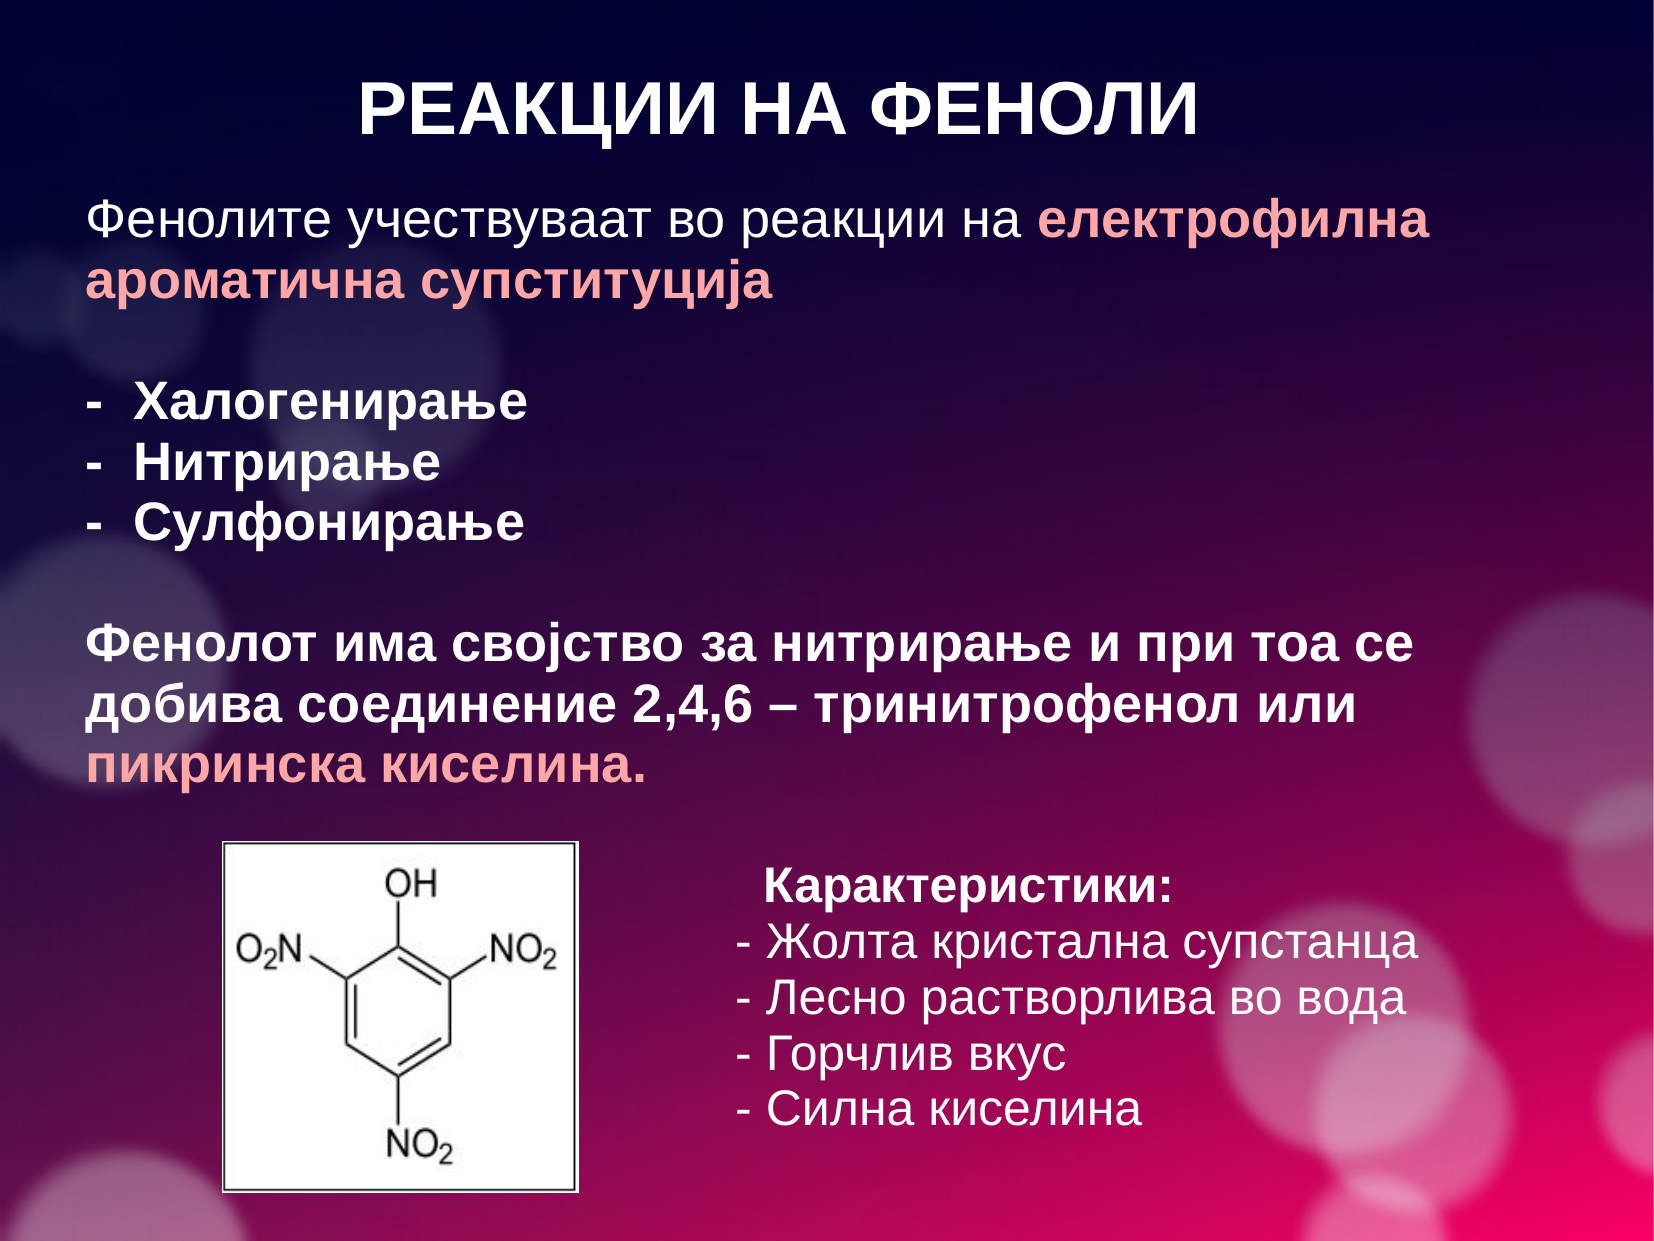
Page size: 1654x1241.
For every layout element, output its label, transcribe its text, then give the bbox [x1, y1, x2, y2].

picture [0, 0, 1654, 1241]
text_box Карактеристики: - Жолта кристална супстанца - Лесно растворлива во вода - Горчлив вкус - Силна киселина [720, 850, 1434, 1144]
text_box Фенолите учествуваат во реакции на електрофилна ароматична супституција - Халогенирање - Нитрирање - Сулфонирање Фенолот има својство за нитрирање и при тоа се добива соединение 2,4,6 – тринитрофенол или пикринска киселина. [70, 181, 1583, 851]
text_box РЕАКЦИИ НА ФЕНОЛИ [342, 59, 1382, 178]
